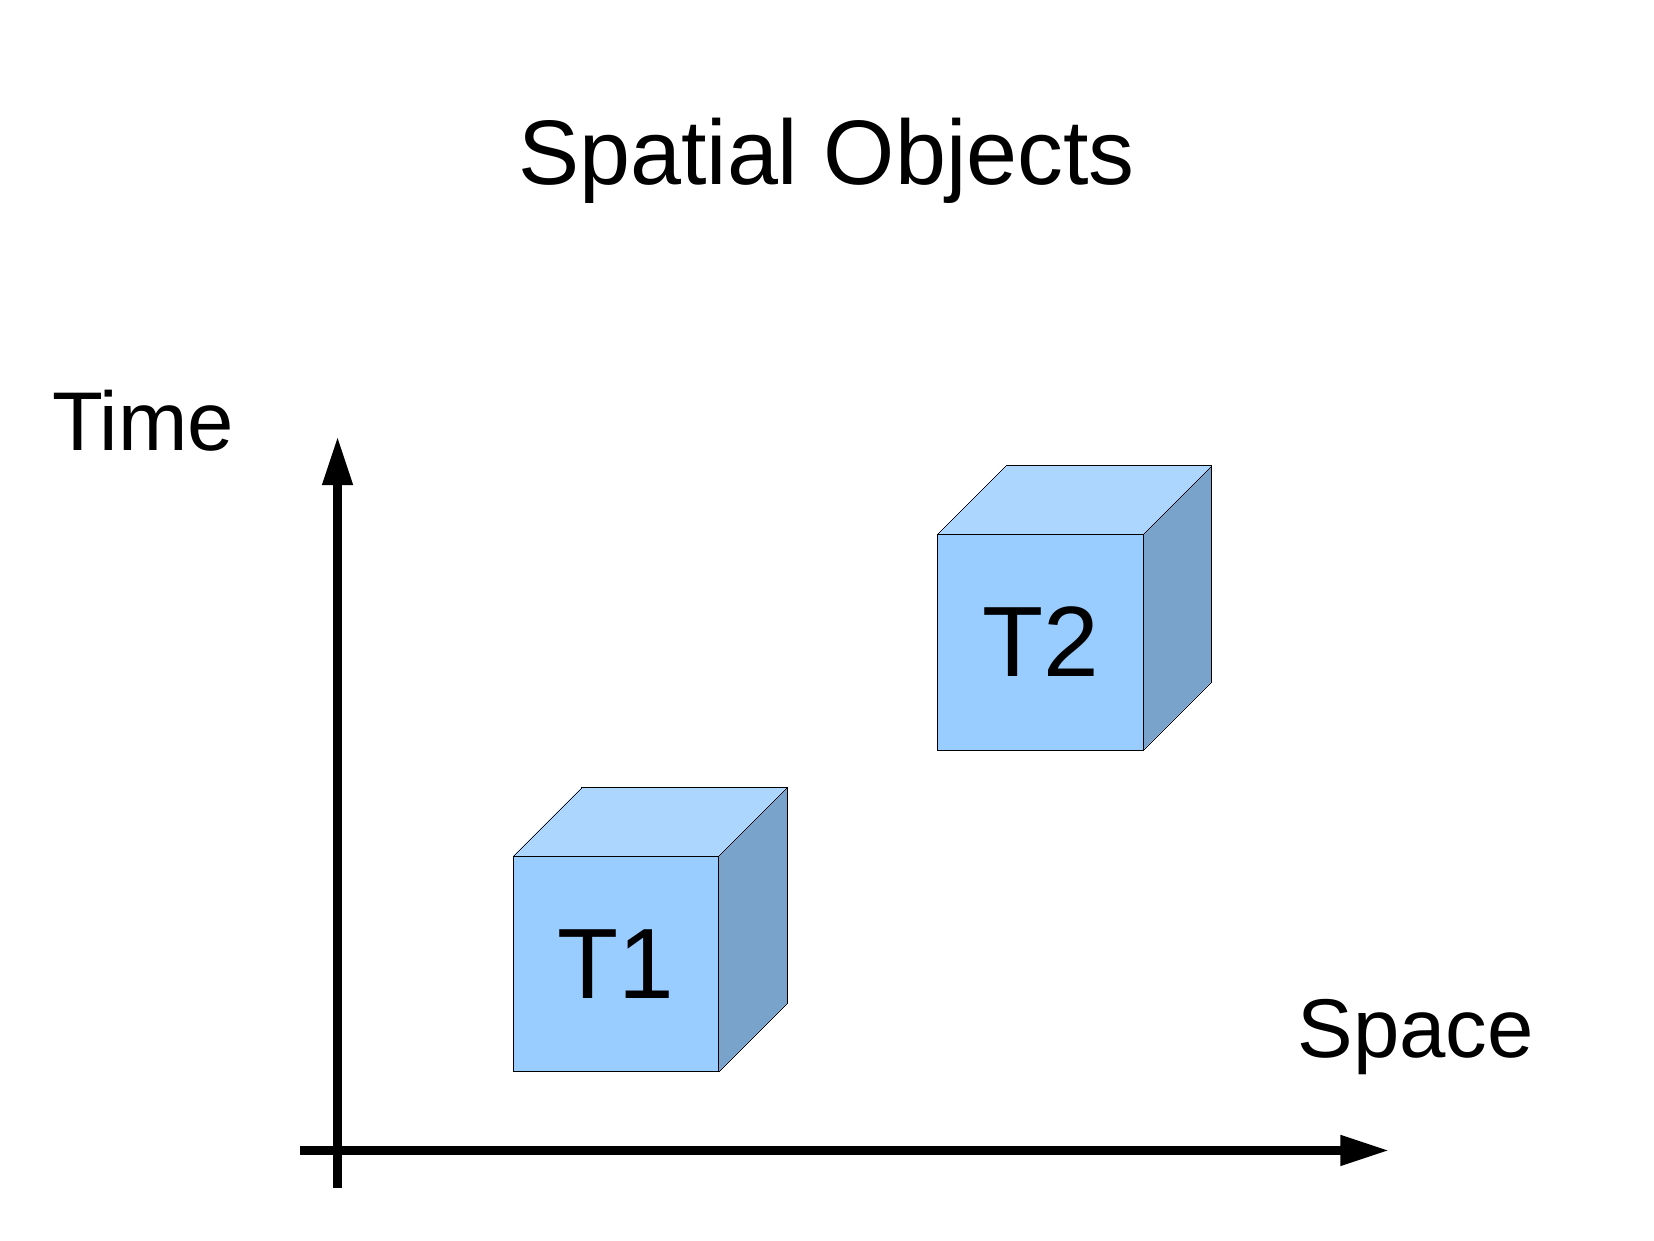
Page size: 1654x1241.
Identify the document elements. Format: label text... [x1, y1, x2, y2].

text_box T1 [513, 857, 718, 1072]
text_box Space [1282, 975, 1583, 1083]
text_box T2 [937, 535, 1143, 751]
text_box Time [37, 367, 338, 476]
title Spatial Objects [82, 49, 1571, 257]
